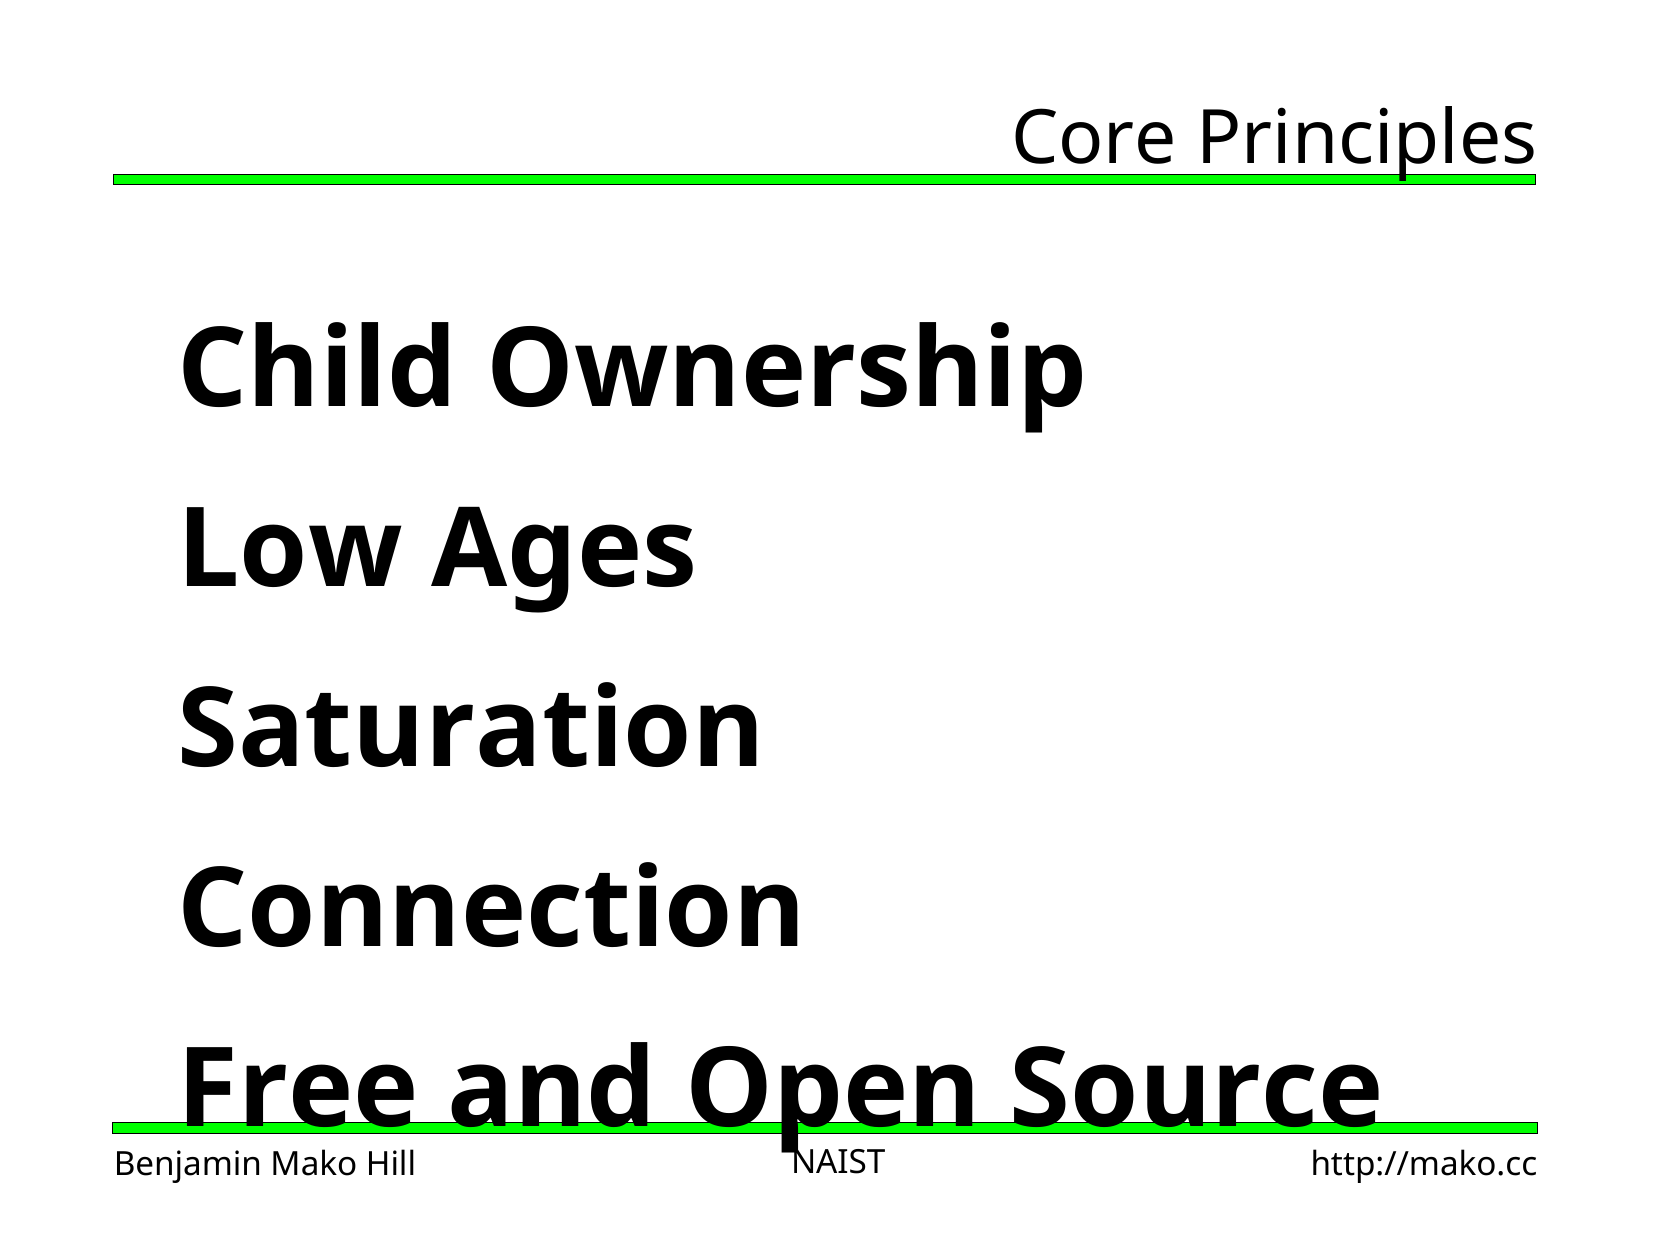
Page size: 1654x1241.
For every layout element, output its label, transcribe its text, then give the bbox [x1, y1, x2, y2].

list Child Ownership Low Ages Saturation Connection Free and Open Source [141, 288, 1538, 1126]
title Core Principles [125, 70, 1538, 198]
